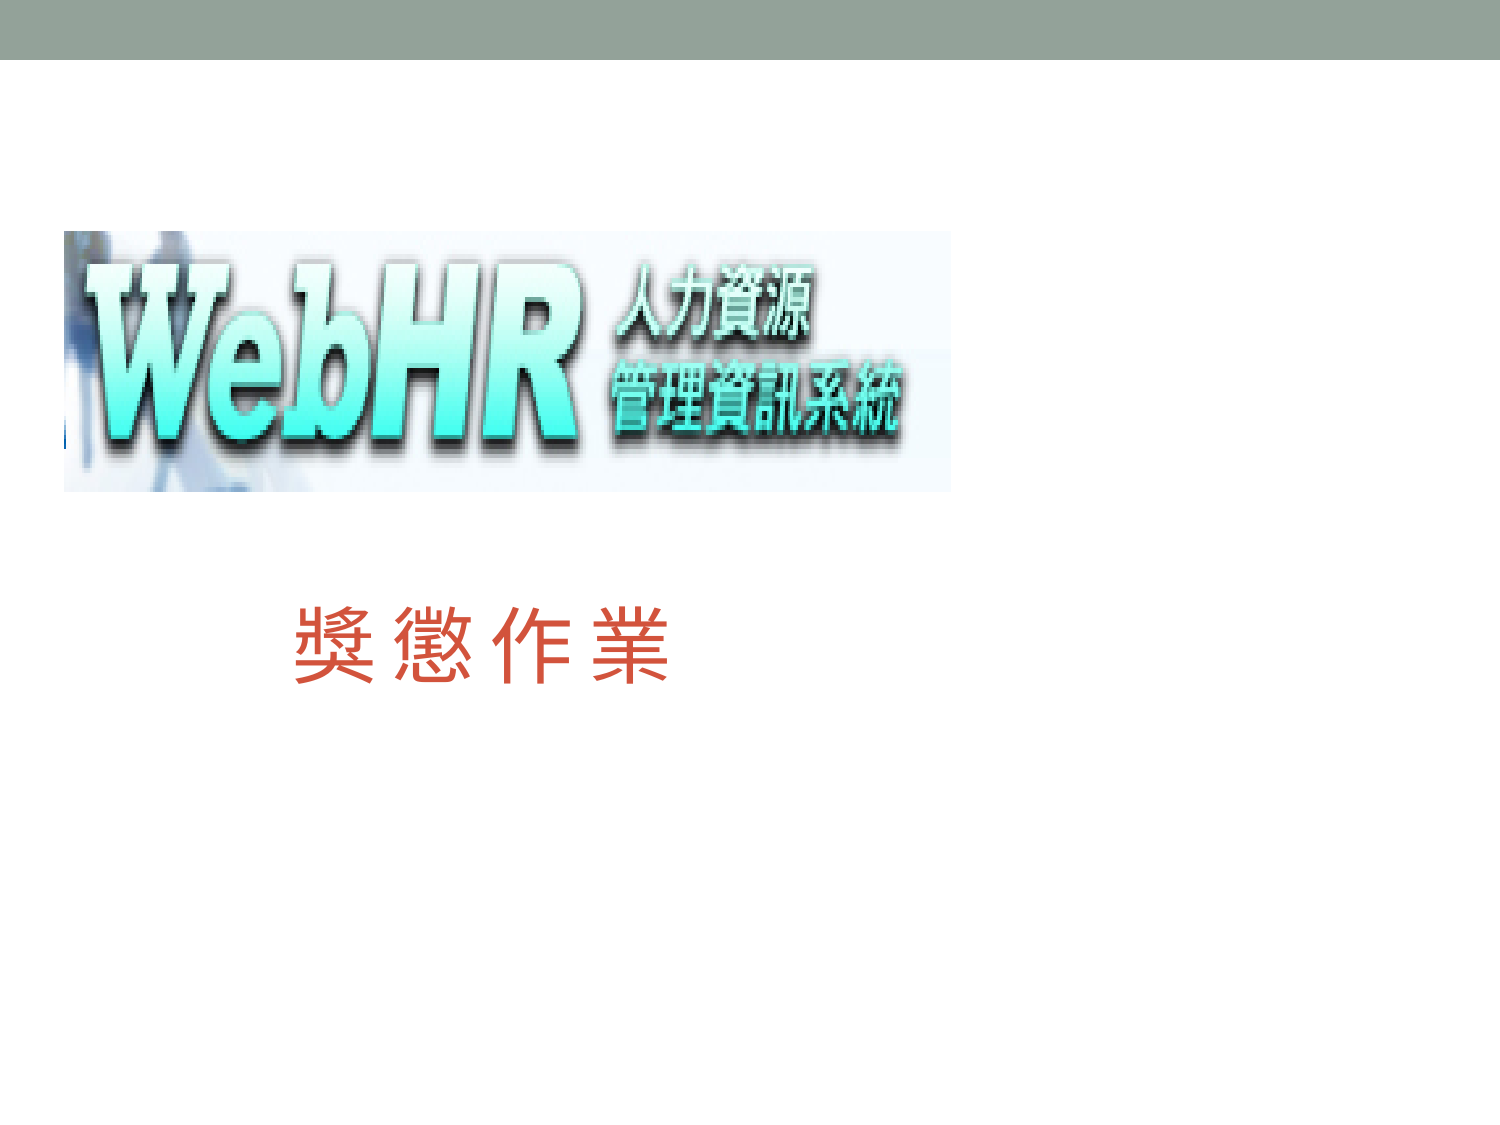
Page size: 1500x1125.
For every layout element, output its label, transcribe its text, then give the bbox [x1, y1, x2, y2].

title 獎 懲 作 業 [277, 586, 1294, 702]
picture [64, 231, 951, 492]
